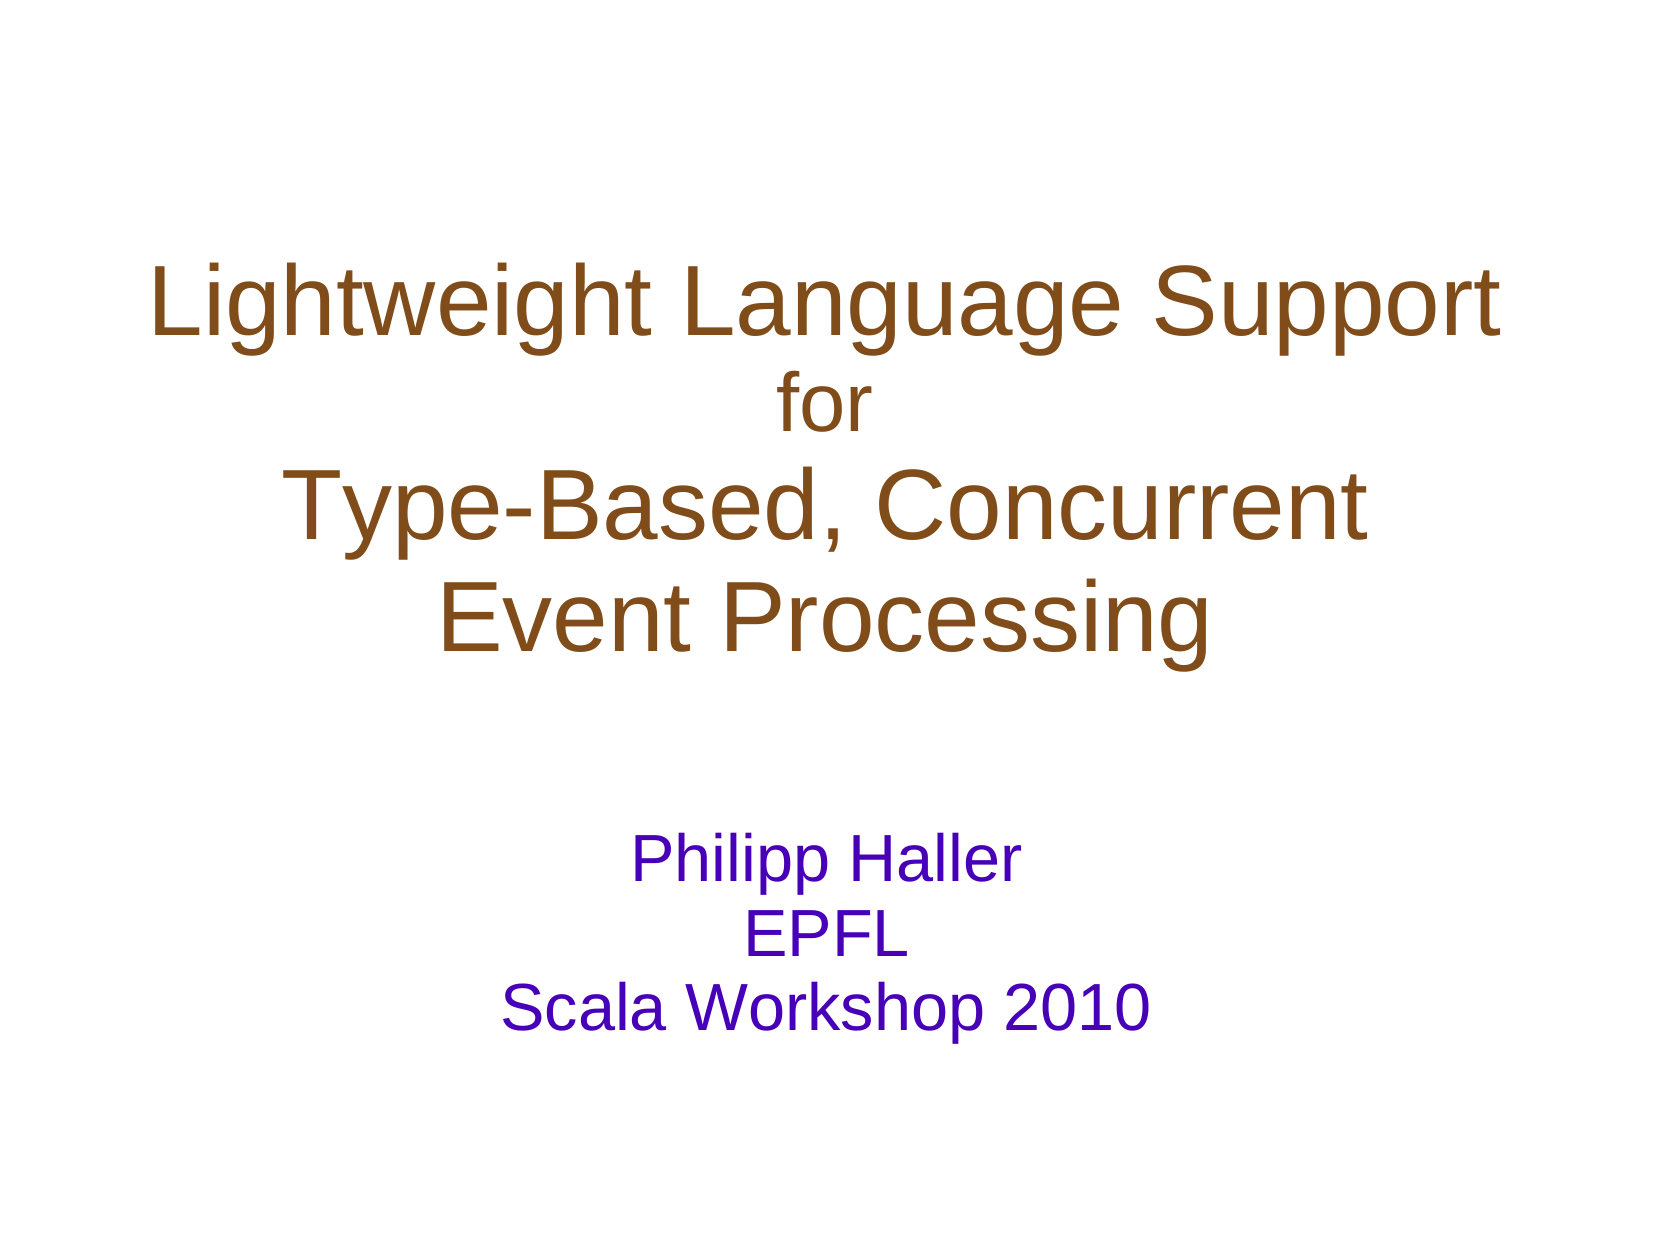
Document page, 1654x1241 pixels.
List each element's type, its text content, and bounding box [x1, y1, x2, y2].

text_box Philipp Haller EPFL Scala Workshop 2010 [151, 813, 1502, 1126]
text_box Lightweight Language Support for Type-Based, Concurrent Event Processing [112, 237, 1538, 681]
